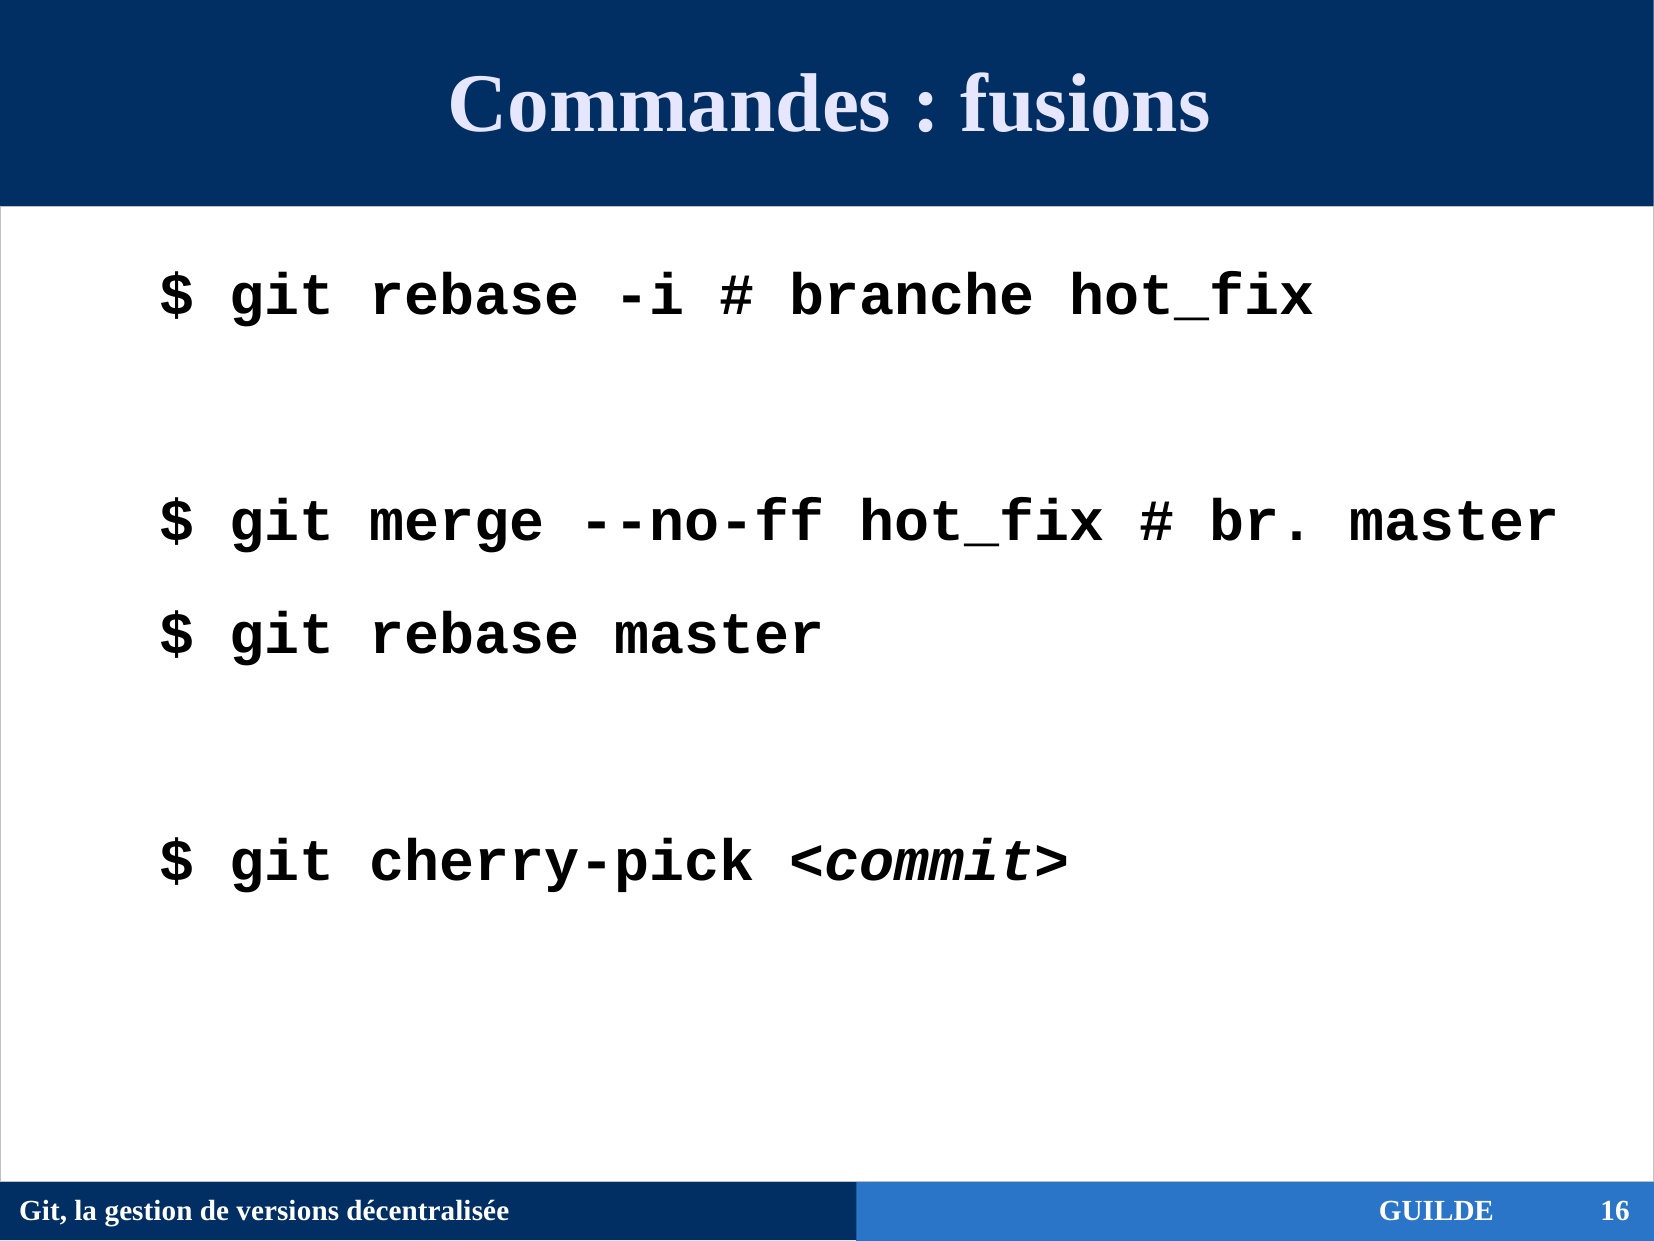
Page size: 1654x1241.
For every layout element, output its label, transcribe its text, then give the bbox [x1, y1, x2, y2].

title Commandes : fusions [123, 0, 1536, 208]
list $ git rebase -i # branche hot_fix $ git merge --no-ff hot_fix # br. master $ git rebase master $ git cherry-pick <commit> [88, 265, 1595, 1152]
